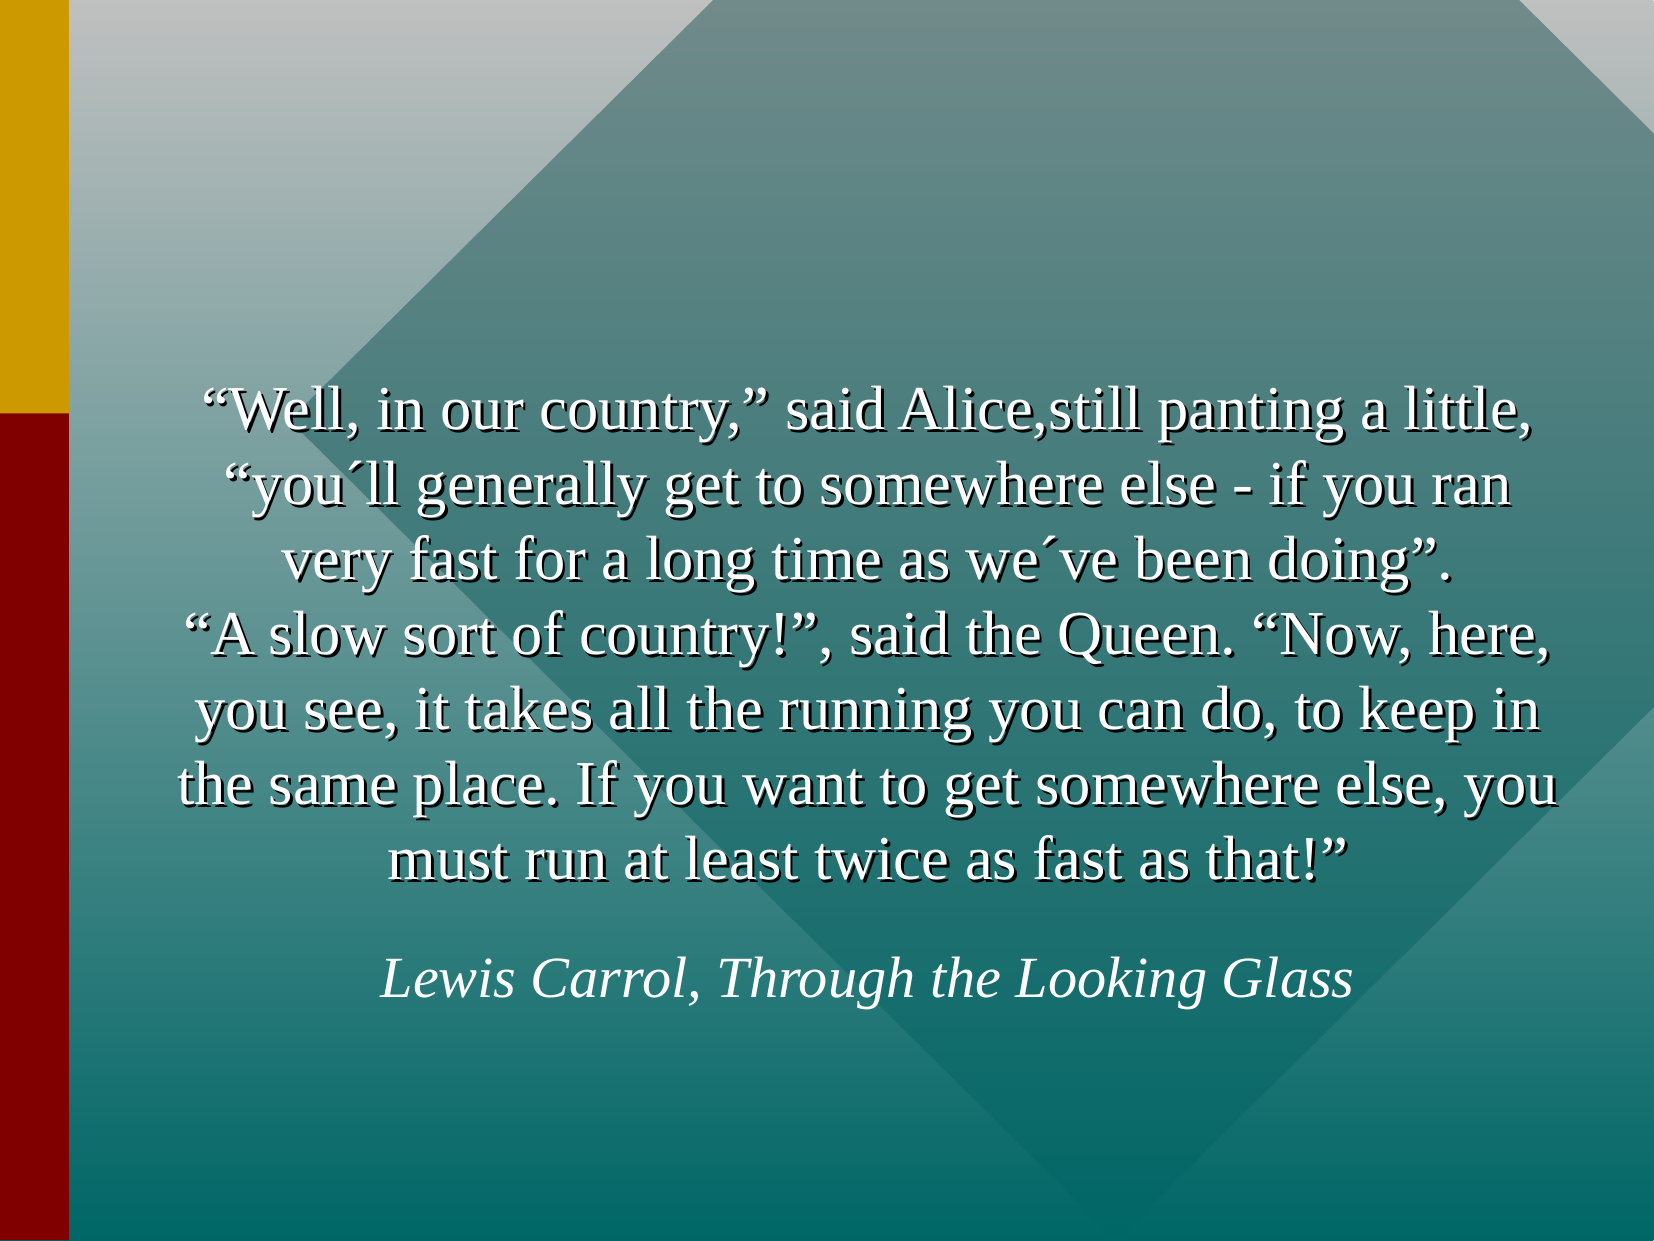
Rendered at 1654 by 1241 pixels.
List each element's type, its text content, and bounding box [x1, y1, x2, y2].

subtitle “Well, in our country,” said Alice,still panting a little, “you´ll generally get to somewhere else - if you ran very fast for a long time as we´ve been doing”. “A slow sort of country!”, said the Queen. “Now, here, you see, it takes all the running you can do, to keep in the same place. If you want to get somewhere else, you must run at least twice as fast as that!” Lewis Carrol, Through the Looking Glass [165, 267, 1571, 1109]
